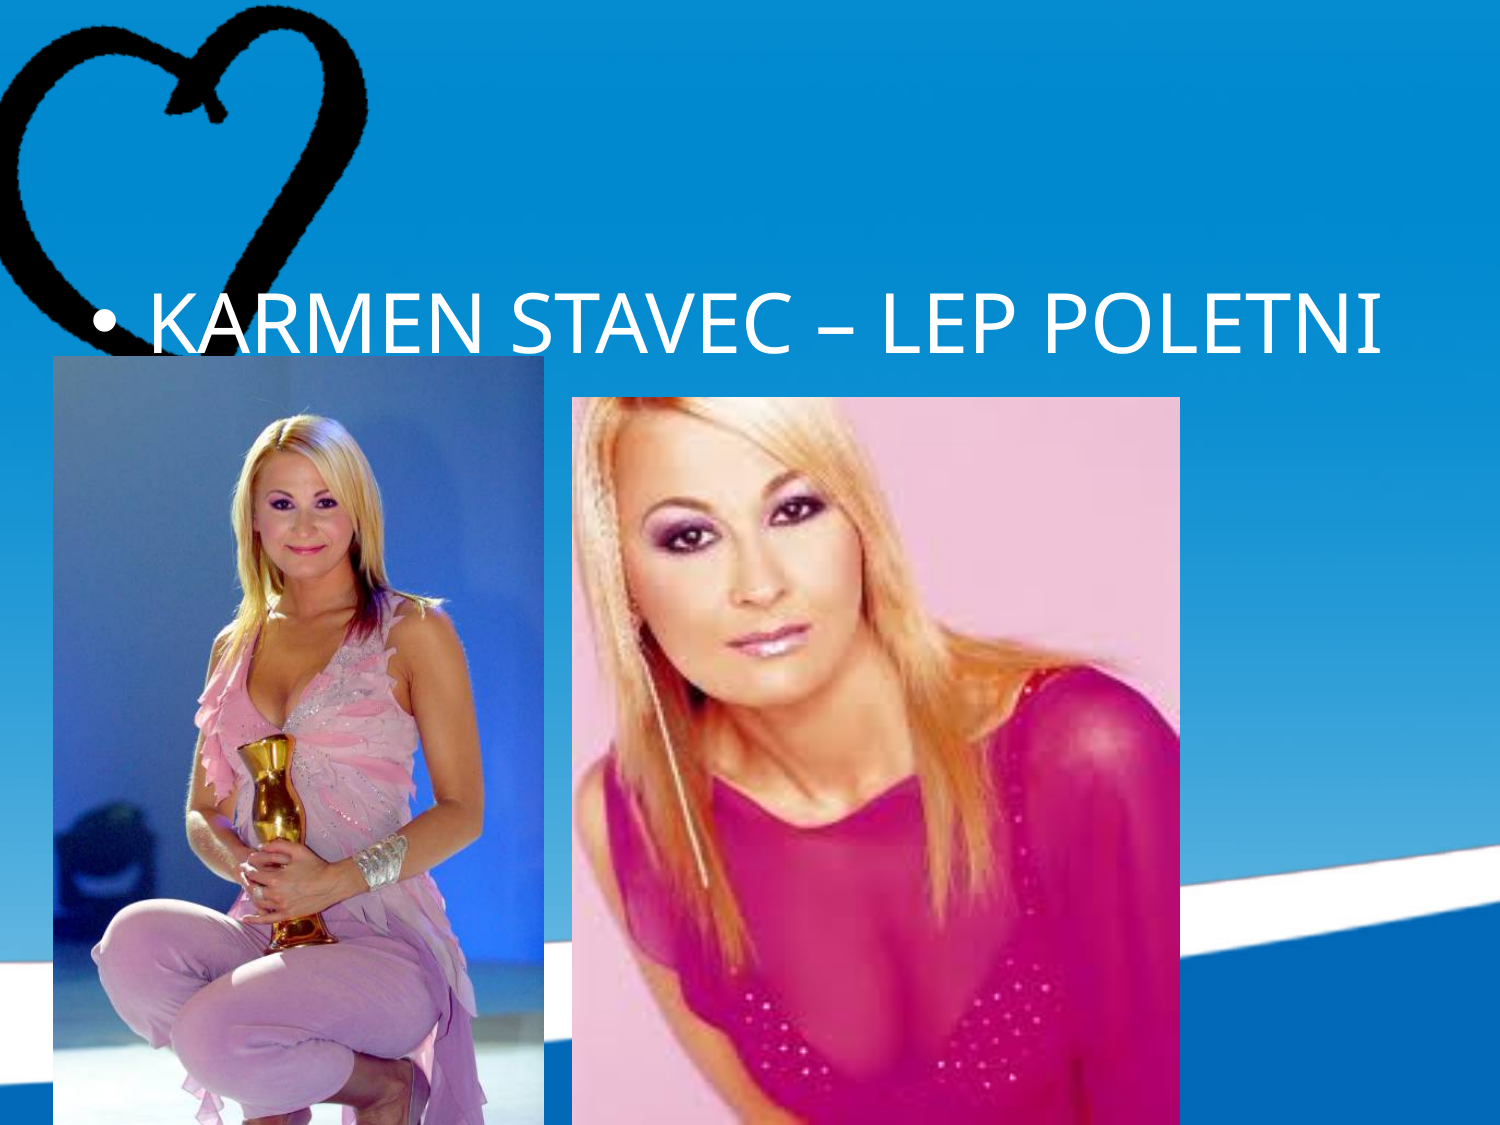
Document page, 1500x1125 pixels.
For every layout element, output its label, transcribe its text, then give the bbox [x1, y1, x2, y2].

picture [0, 7, 366, 333]
list KARMEN STAVEC – LEP POLETNI DAN [75, 262, 1425, 1005]
picture [0, 356, 1500, 1125]
